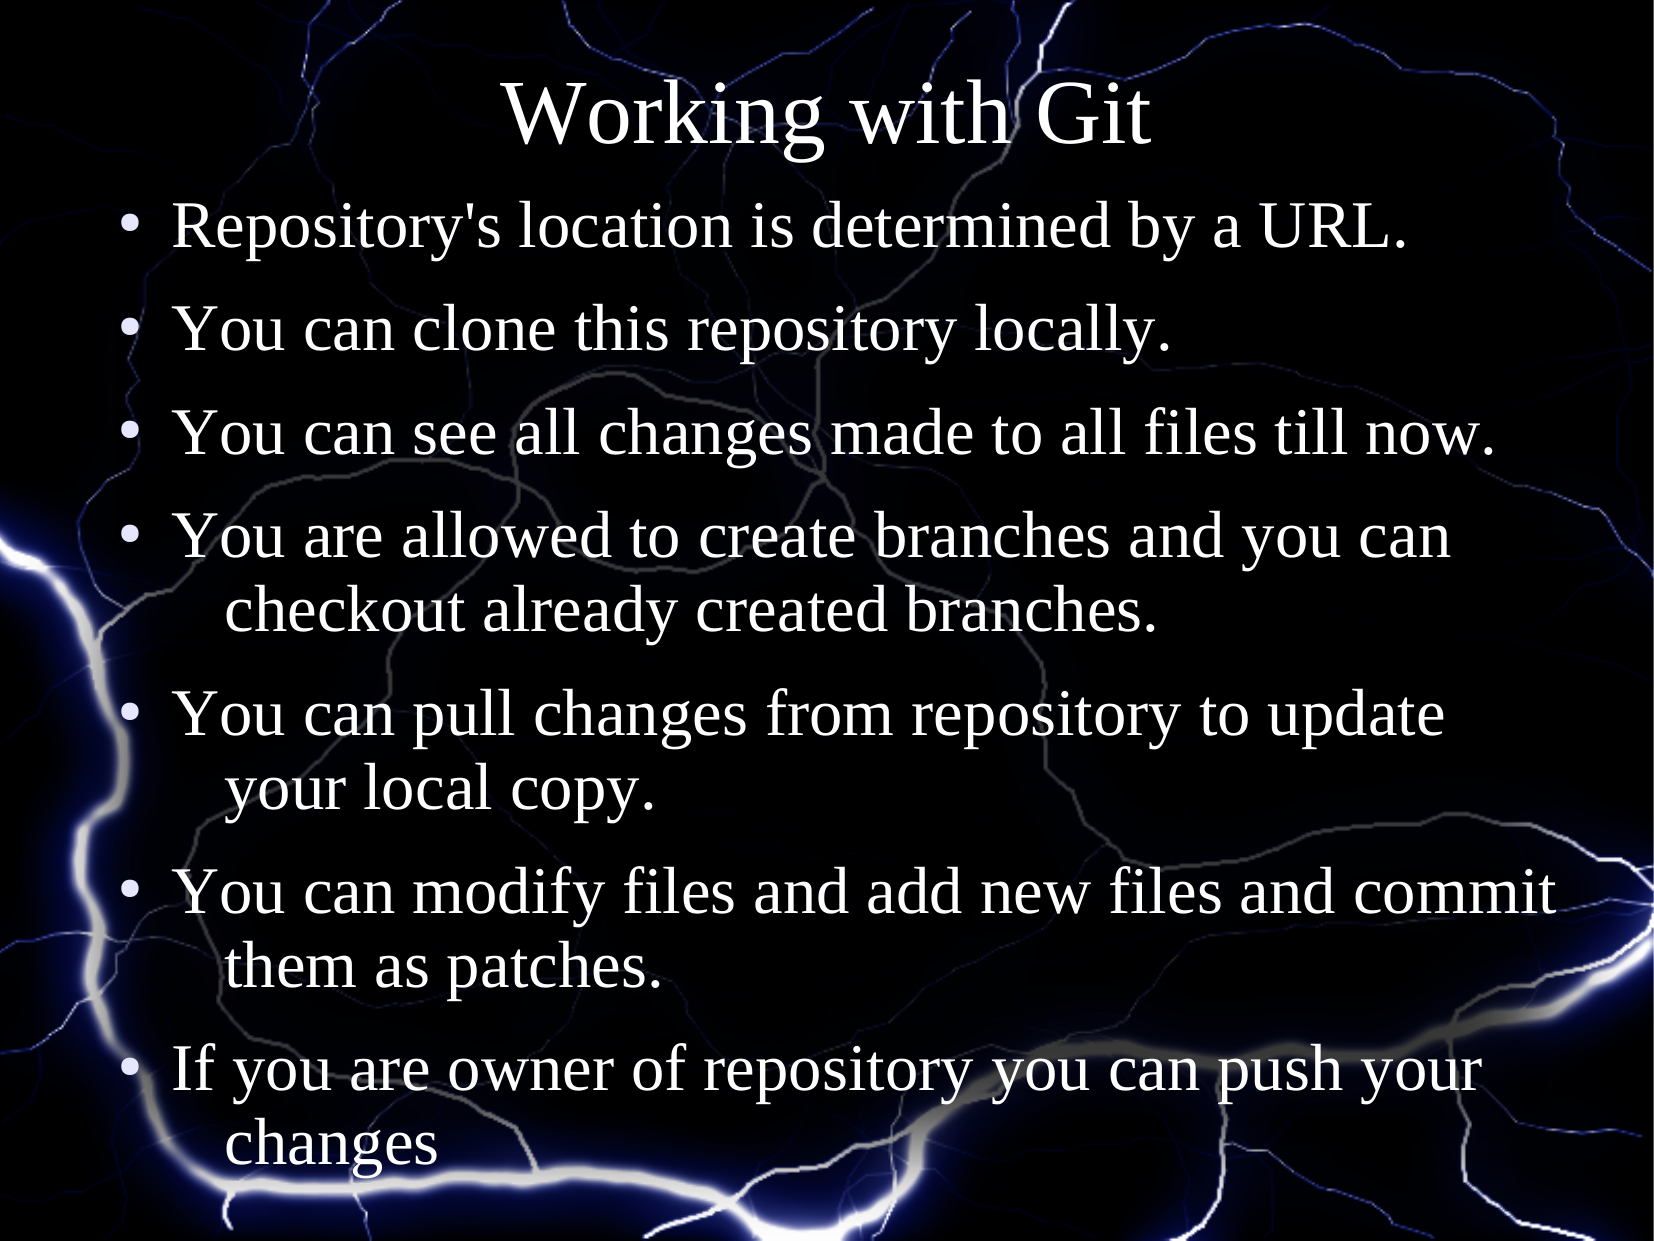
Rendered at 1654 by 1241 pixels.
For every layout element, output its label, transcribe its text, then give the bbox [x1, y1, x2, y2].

picture [0, 0, 1654, 1241]
list Repository's location is determined by a URL. You can clone this repository locally. You can see all changes made to all files till now. You are allowed to create branches and you can checkout already created branches. You can pull changes from repository to update your local copy. You can modify files and add new files and commit them as patches. If you are owner of repository you can push your changes [82, 187, 1571, 1217]
title Working with Git [82, 0, 1571, 187]
